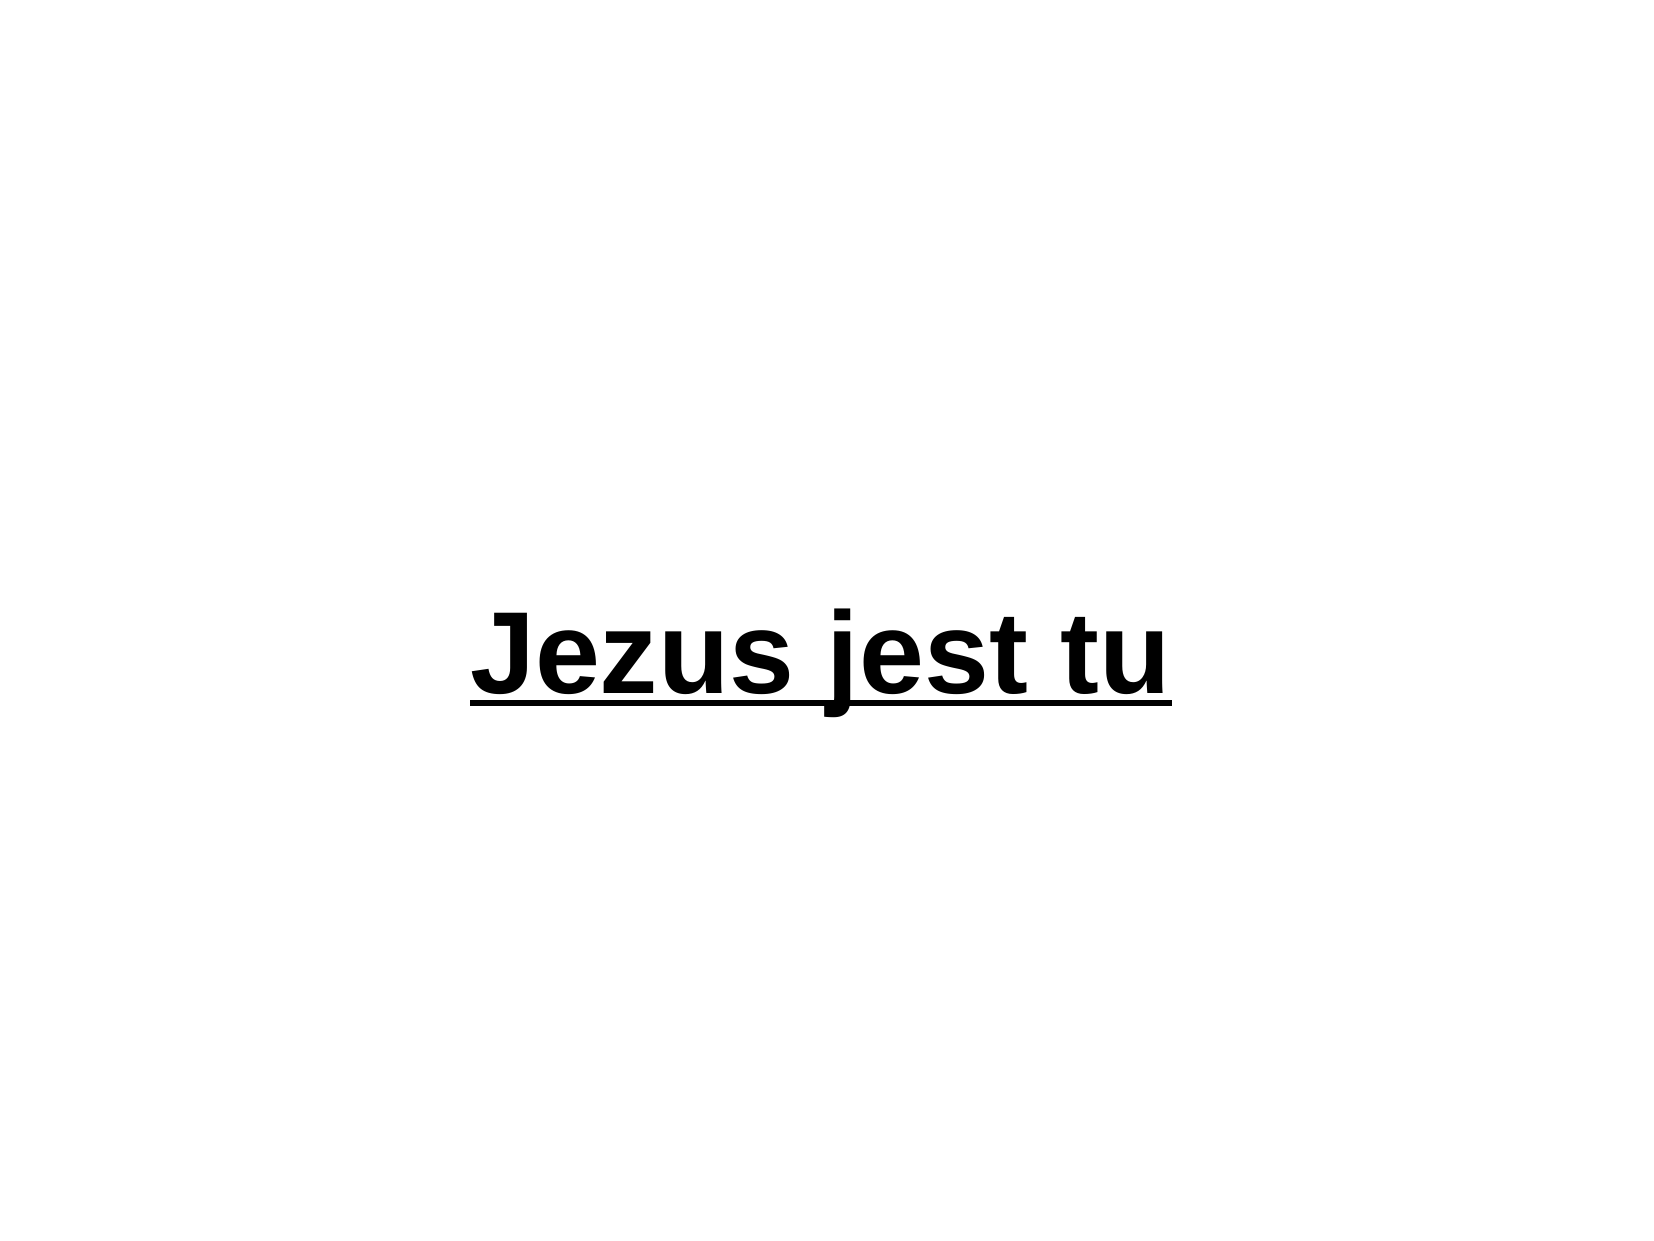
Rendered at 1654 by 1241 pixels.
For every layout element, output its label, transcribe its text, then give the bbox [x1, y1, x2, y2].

subtitle Jezus jest tu [0, 0, 1642, 1241]
